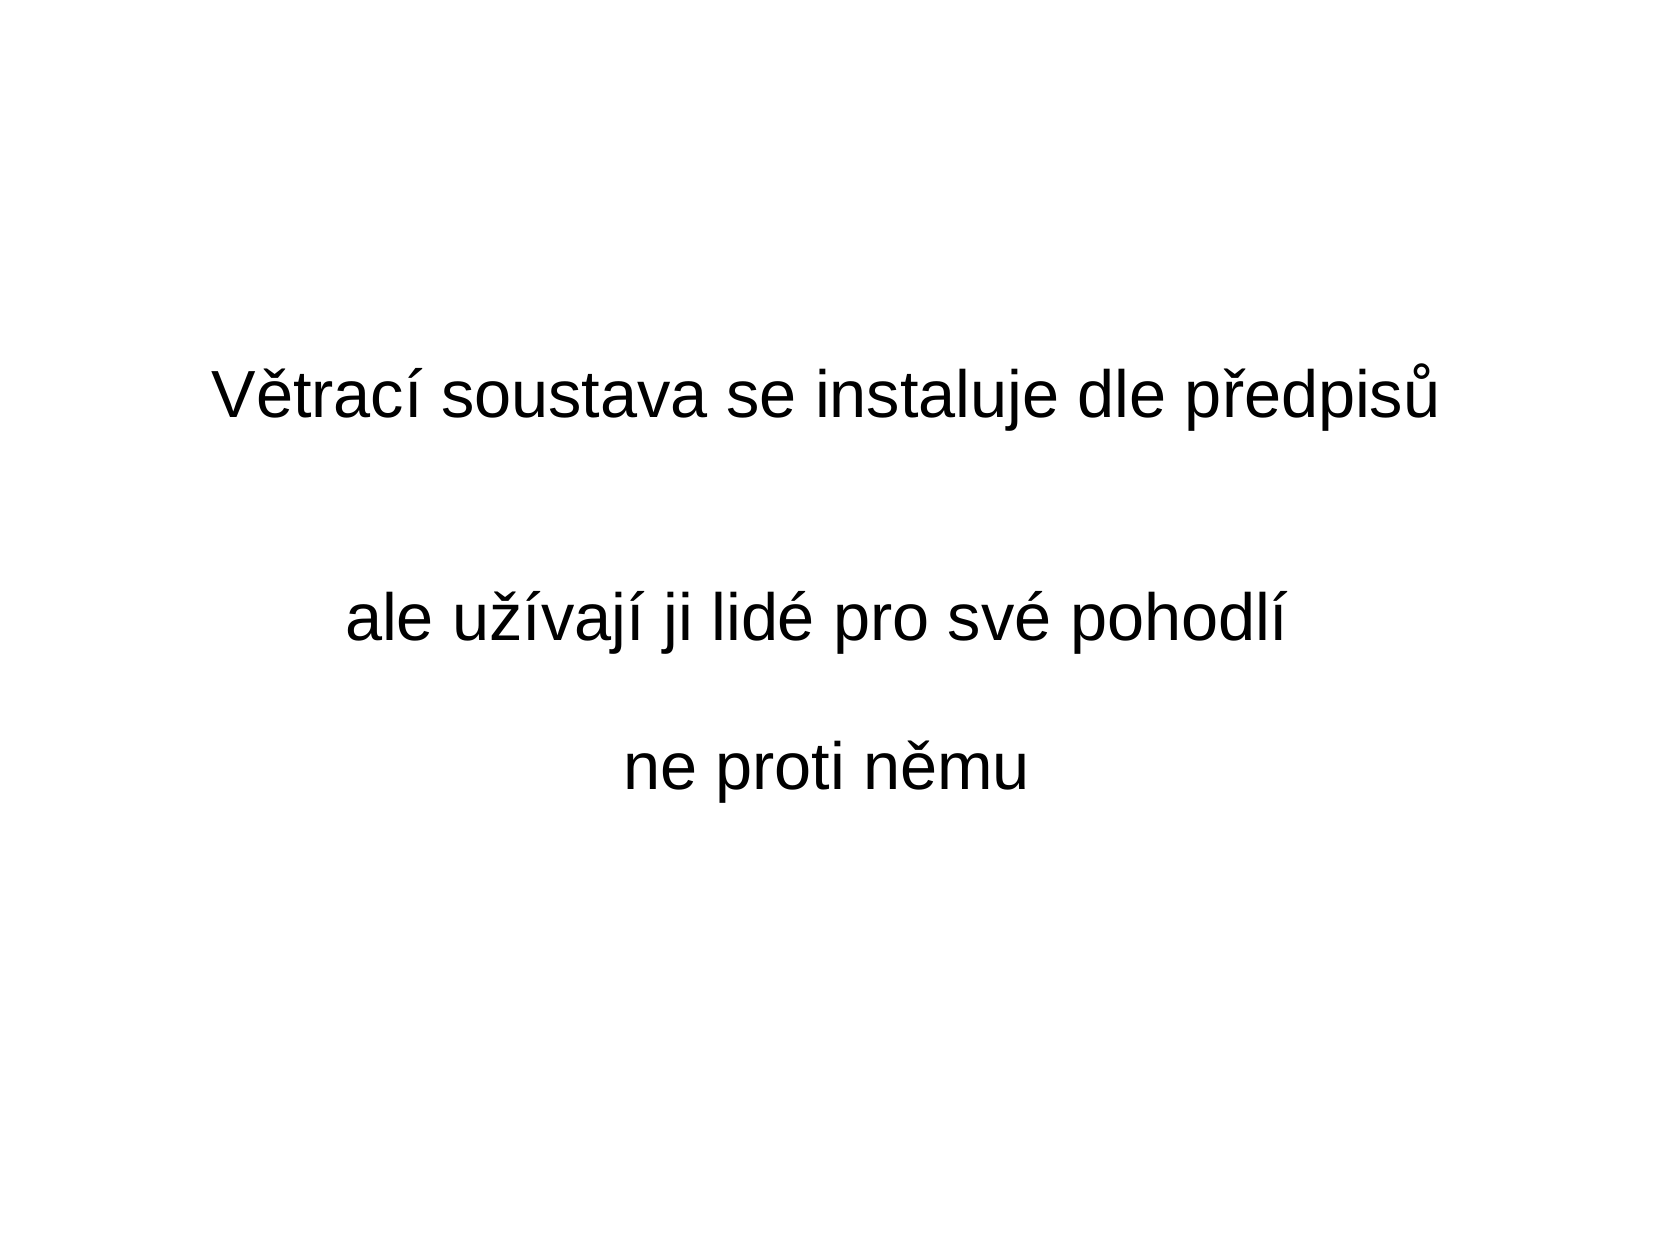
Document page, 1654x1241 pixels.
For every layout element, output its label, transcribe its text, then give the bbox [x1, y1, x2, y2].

text_box Větrací soustava se instaluje dle předpisů ale užívají ji lidé pro své pohodlí ne proti němu [82, 56, 1571, 1102]
